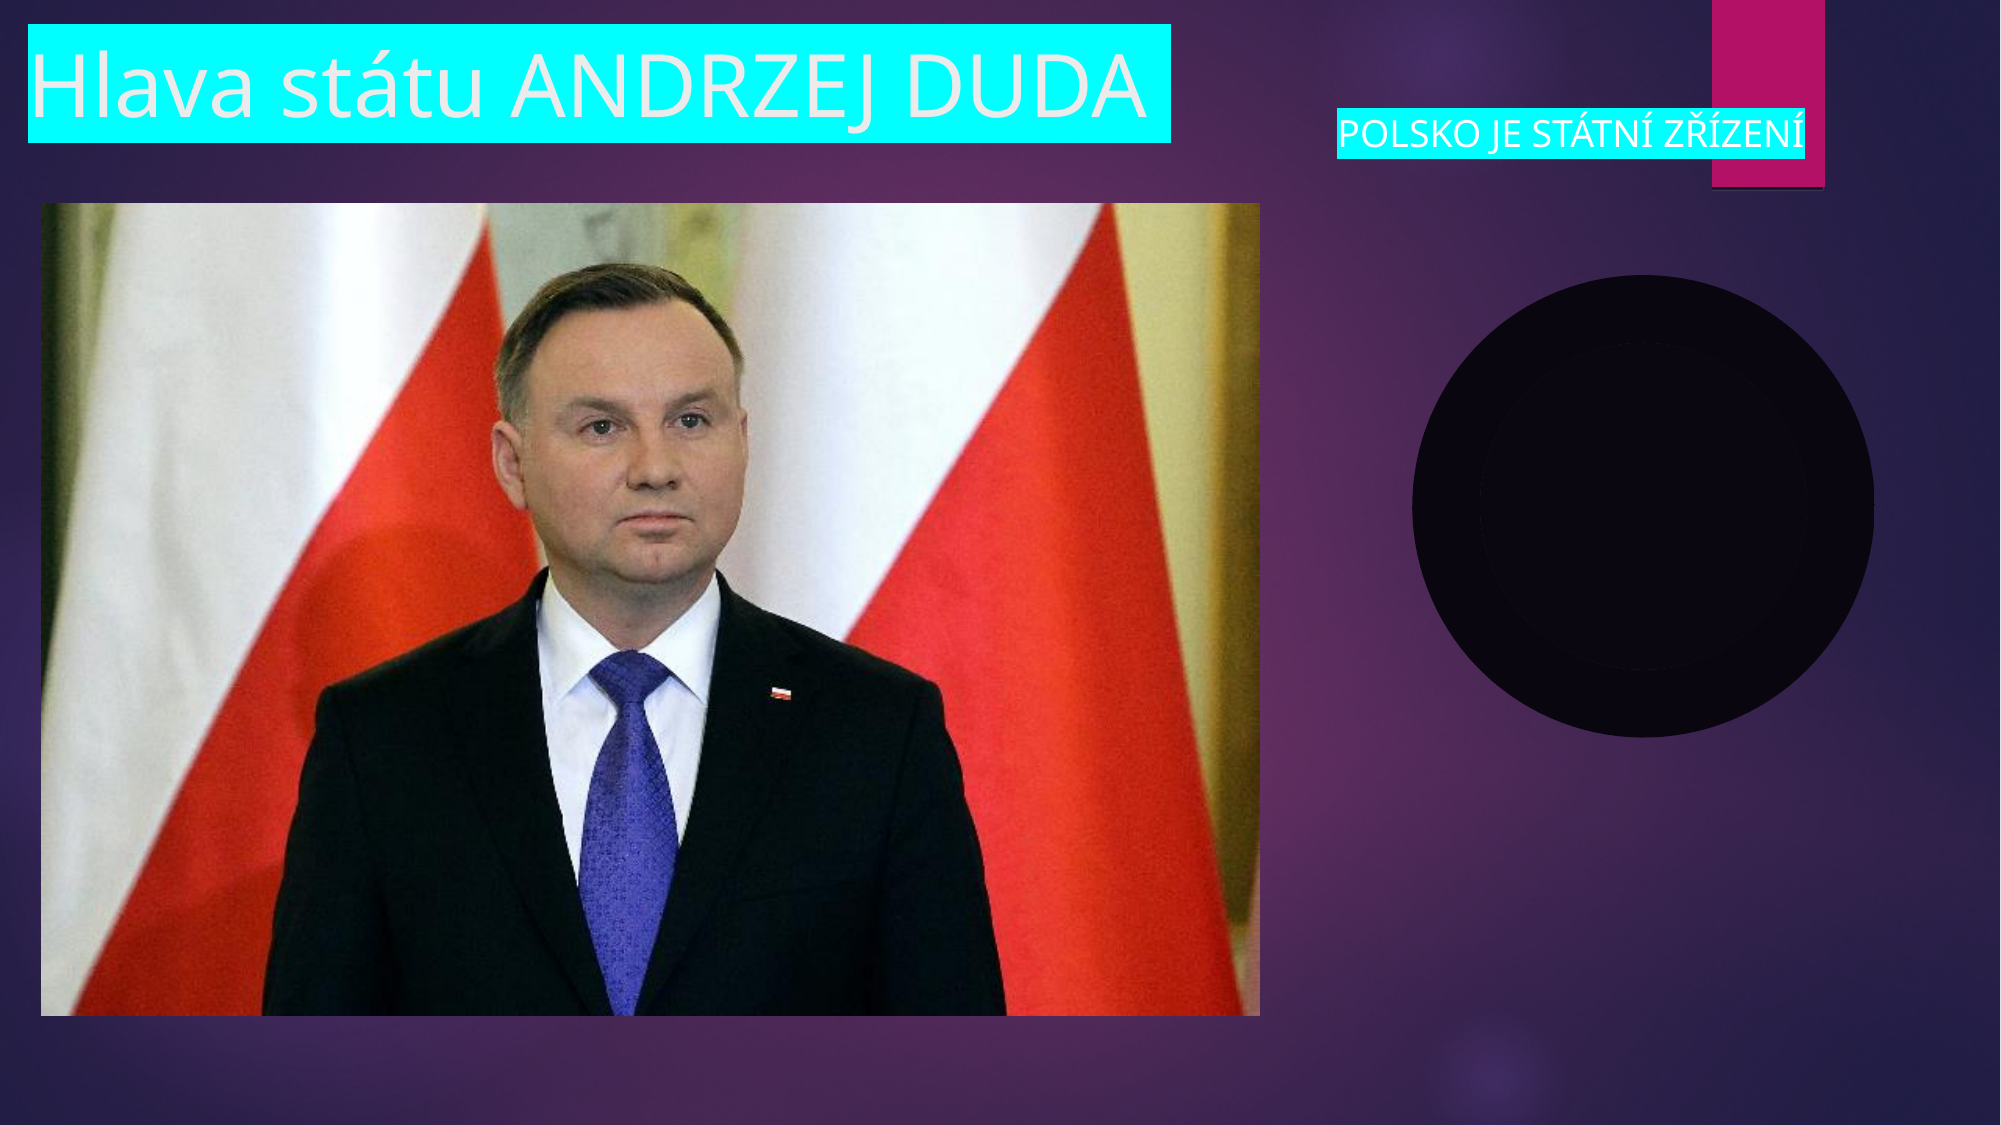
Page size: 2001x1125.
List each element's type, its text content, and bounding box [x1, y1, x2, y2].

text_box POLSKO JE STÁTNÍ ZŘÍZENÍ [1322, 102, 1944, 163]
picture [41, 203, 1260, 1016]
title Hlava státu ANDRZEJ DUDA [12, 22, 1497, 224]
